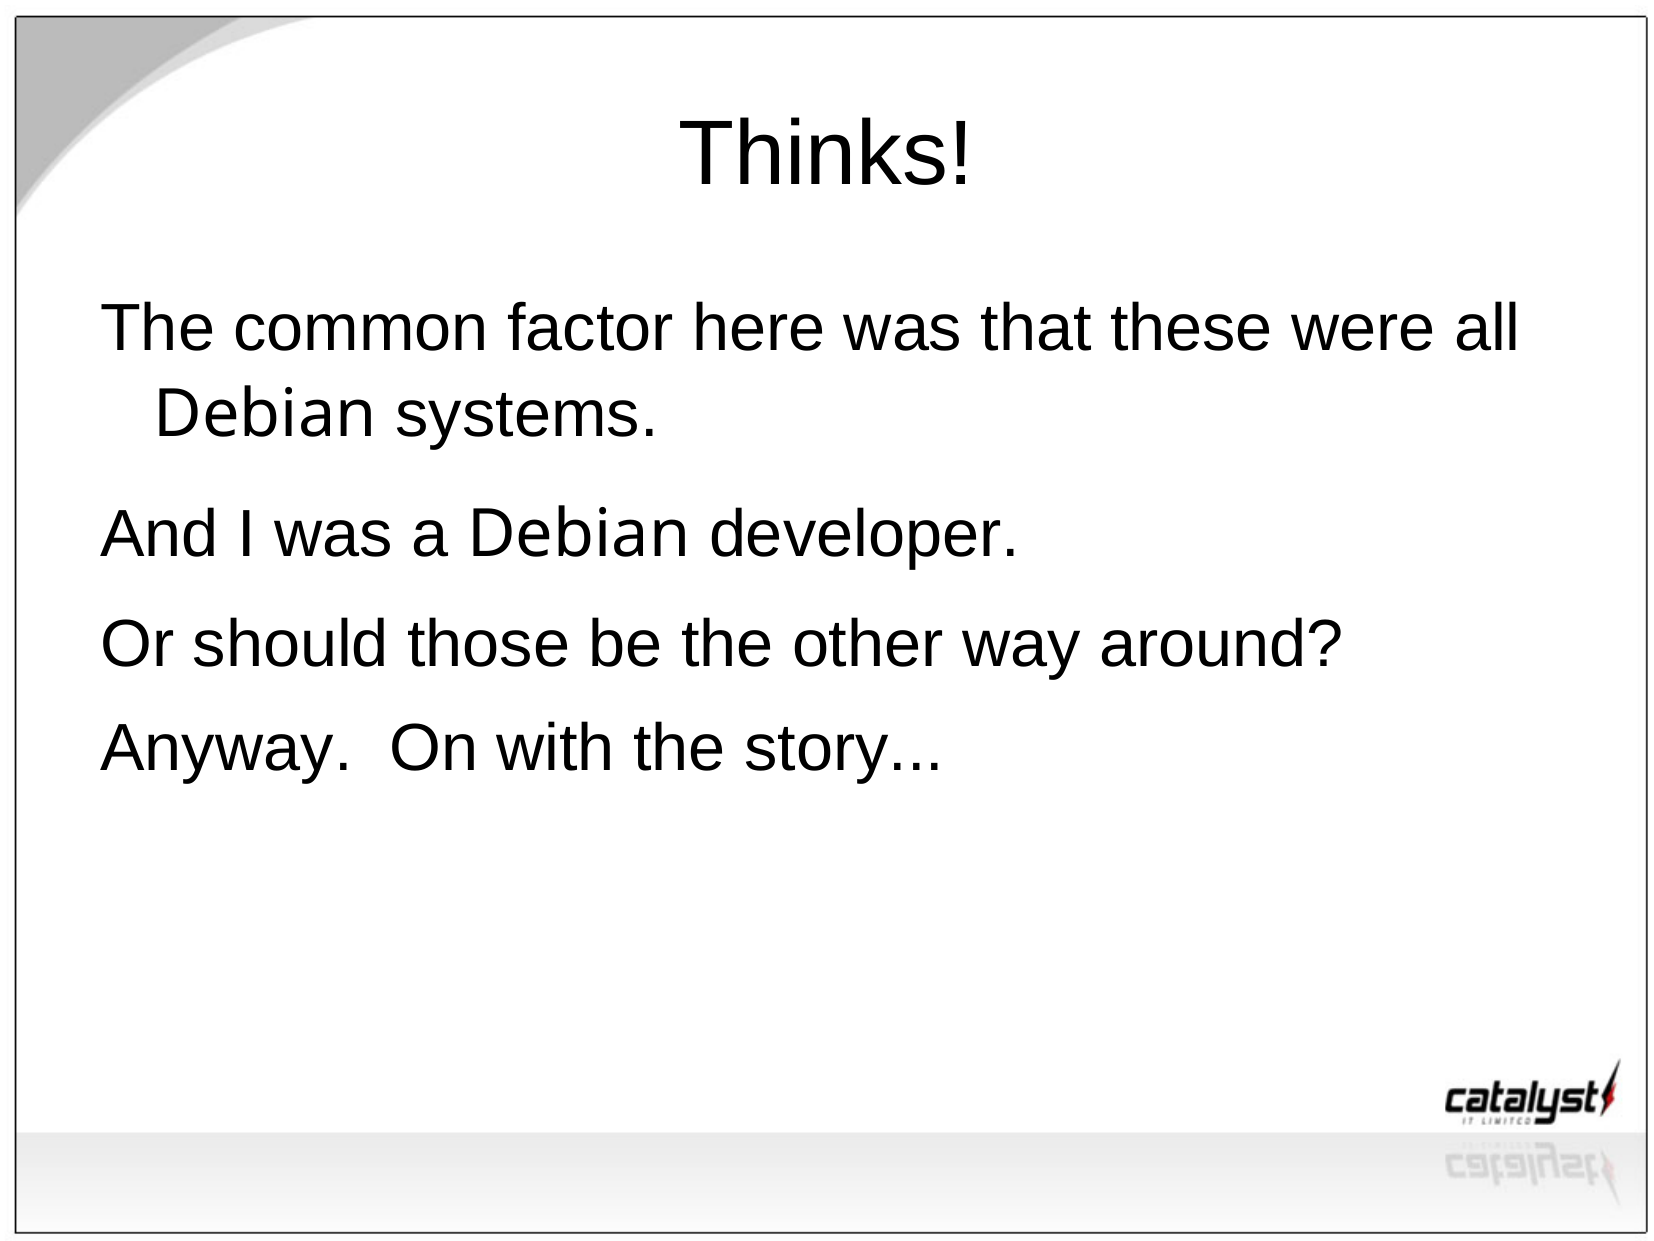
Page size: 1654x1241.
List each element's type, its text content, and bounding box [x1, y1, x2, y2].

picture [4, 5, 1654, 1241]
list The common factor here was that these were all Debian systems. And I was a Debian developer. Or should those be the other way around? Anyway. On with the story... [82, 290, 1571, 1094]
title Thinks! [82, 56, 1571, 250]
